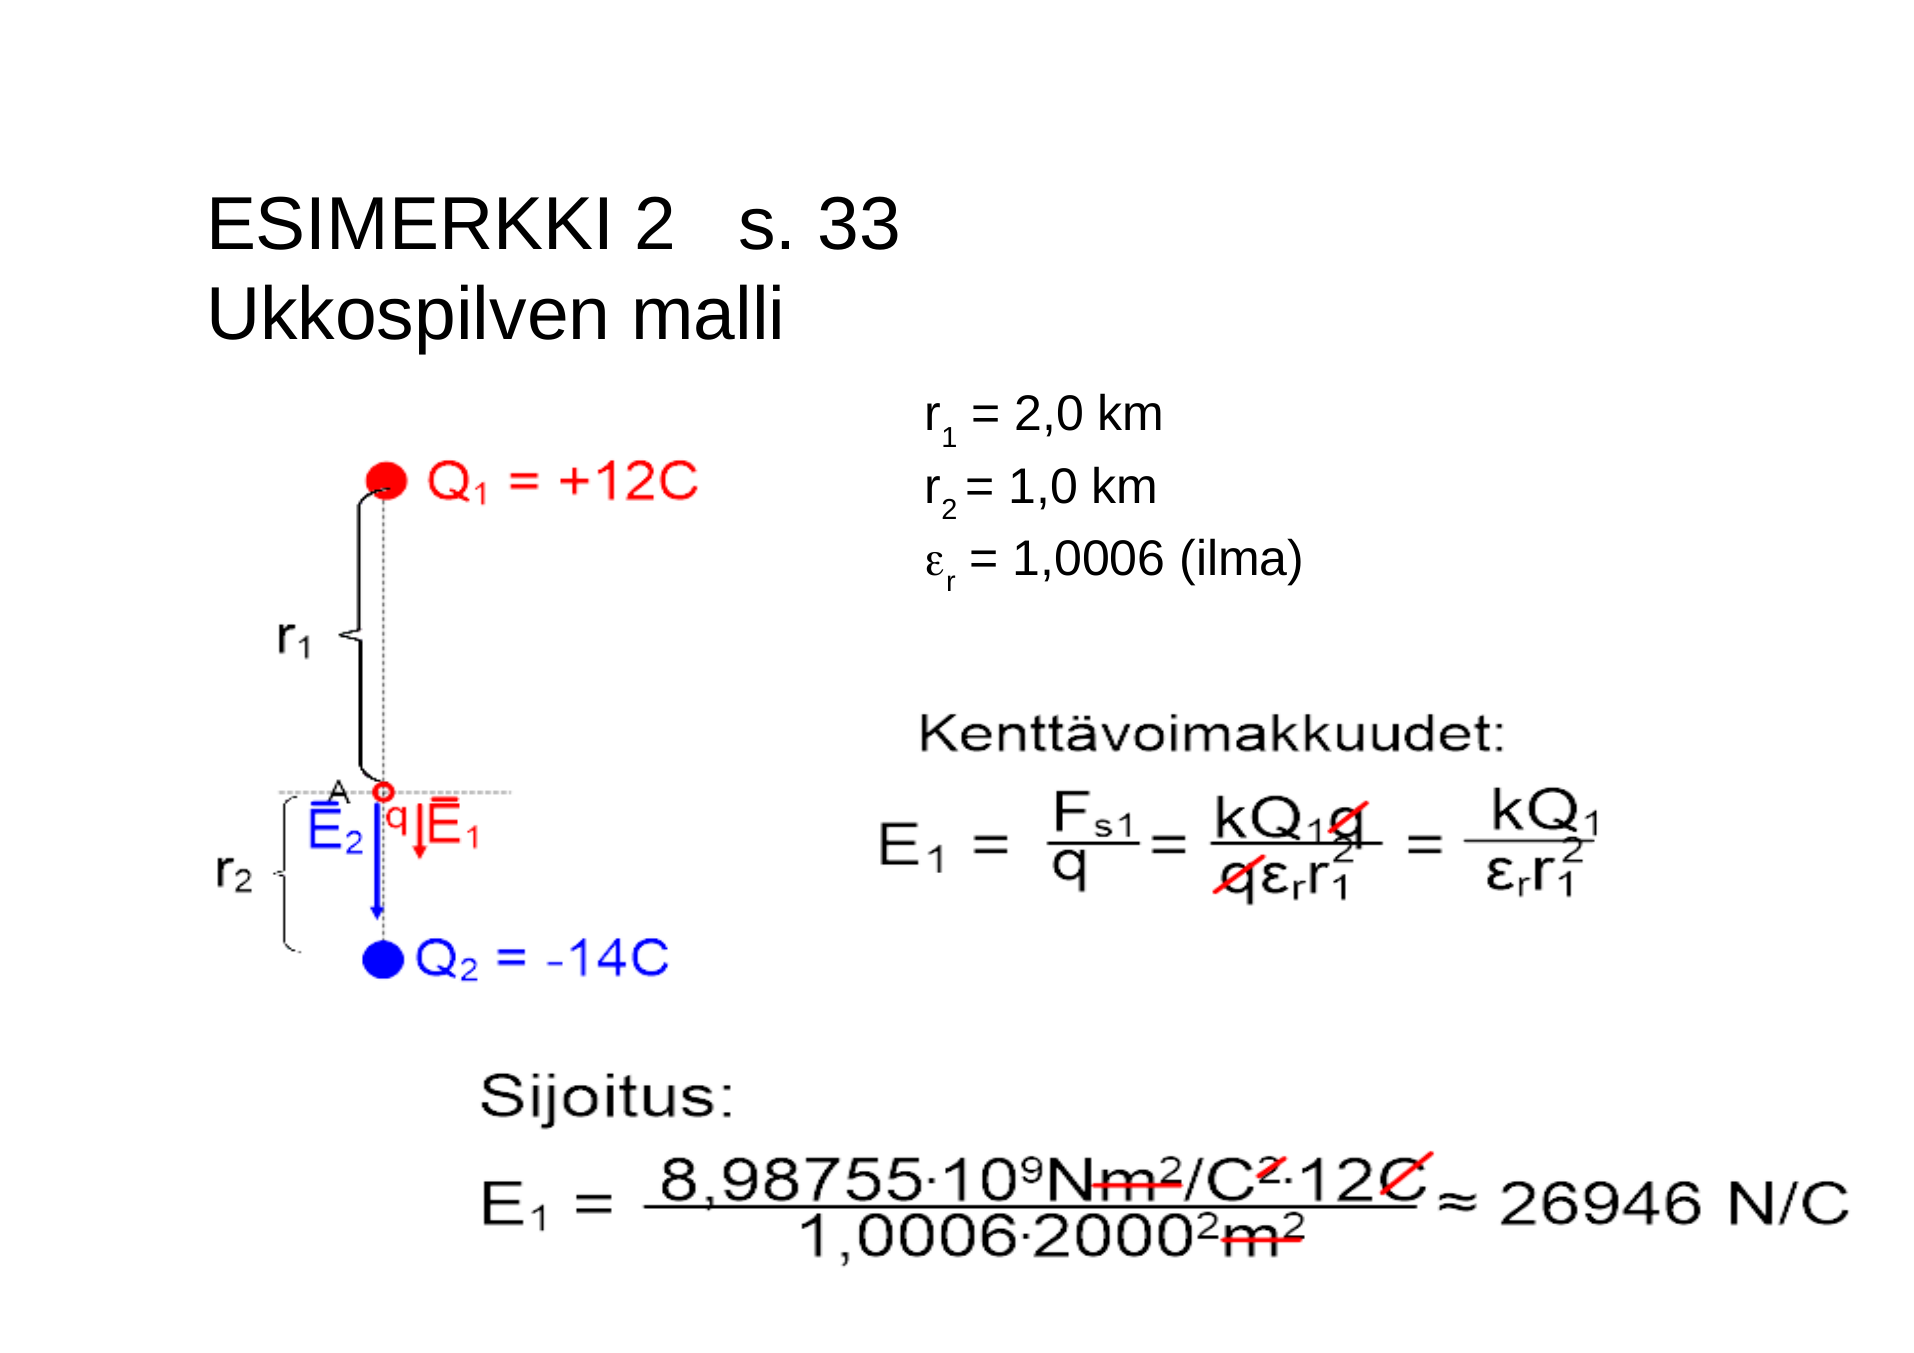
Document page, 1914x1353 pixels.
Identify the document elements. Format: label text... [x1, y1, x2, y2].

text_box r1 = 2,0 km r2 = 1,0 km er = 1,0006 (ilma) [909, 373, 1750, 676]
text_box ESIMERKKI 2 s. 33 Ukkospilven malli [191, 167, 1723, 647]
picture [175, 412, 1914, 1286]
picture [824, 675, 1654, 936]
